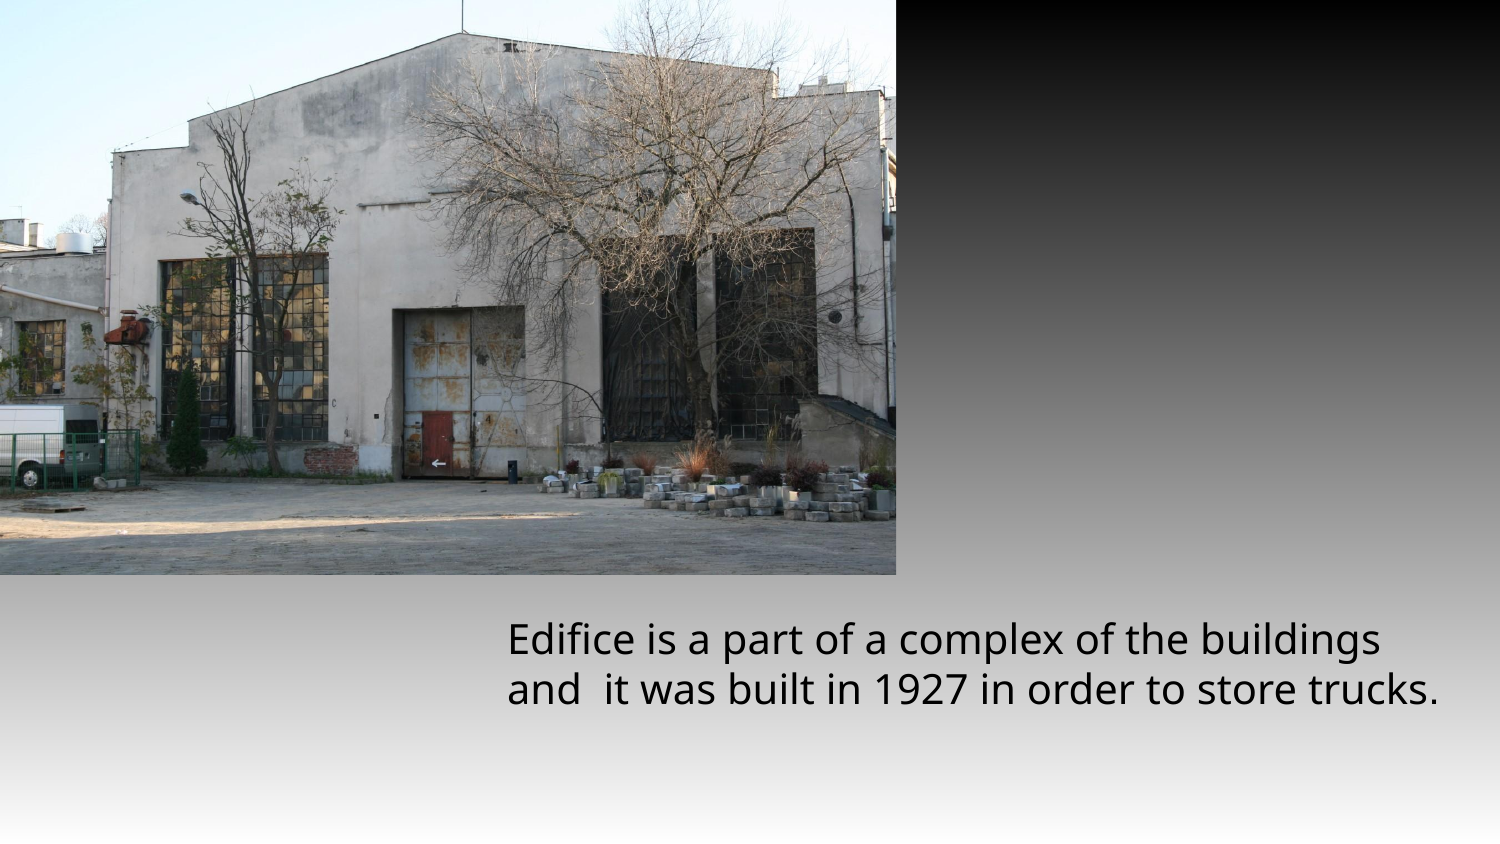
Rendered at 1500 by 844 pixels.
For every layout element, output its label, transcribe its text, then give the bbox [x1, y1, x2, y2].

text_box [0, 0, 897, 575]
list Edifice is a part of a complex of the buildings and it was built in 1927 in order to store trucks. [492, 597, 1477, 756]
